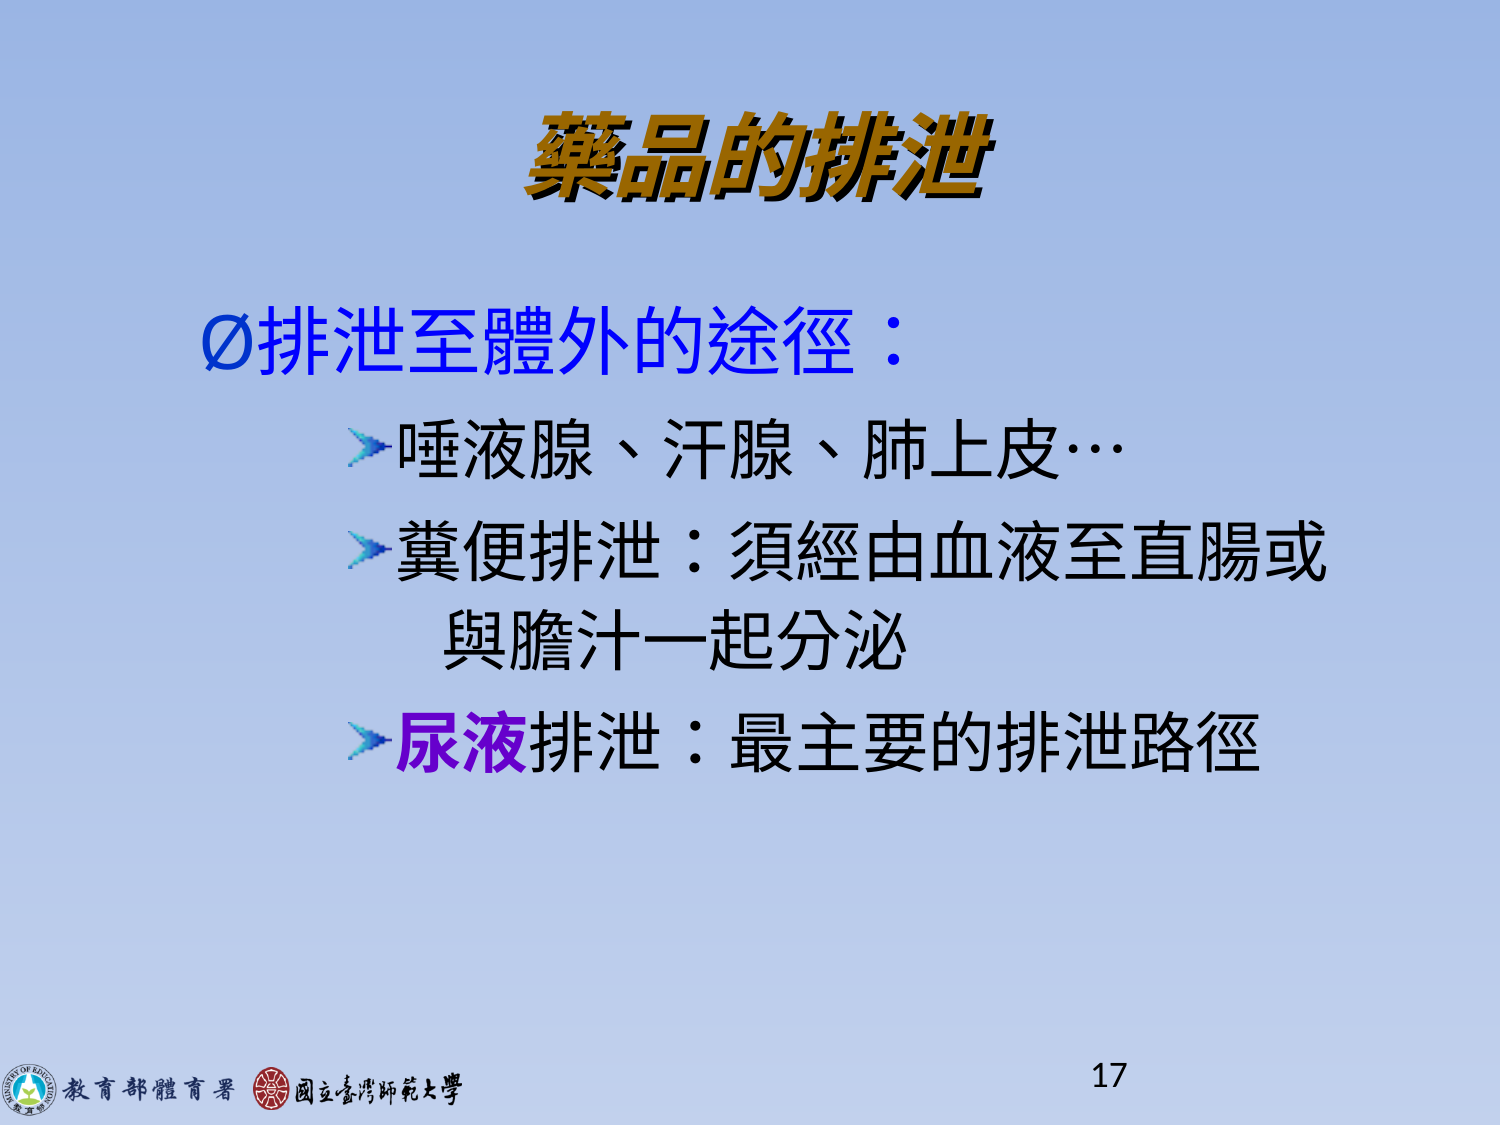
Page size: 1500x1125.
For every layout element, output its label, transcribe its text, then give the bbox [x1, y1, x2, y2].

text_box [1074, 1042, 1426, 1103]
list 排泄至體外的途徑： 唾液腺、汗腺、肺上皮… 糞便排泄：須經由血液至直腸或與膽汁一起分泌 尿液排泄：最主要的排泄路徑 [183, 287, 1388, 1020]
title 藥品的排泄 [0, 90, 1500, 201]
